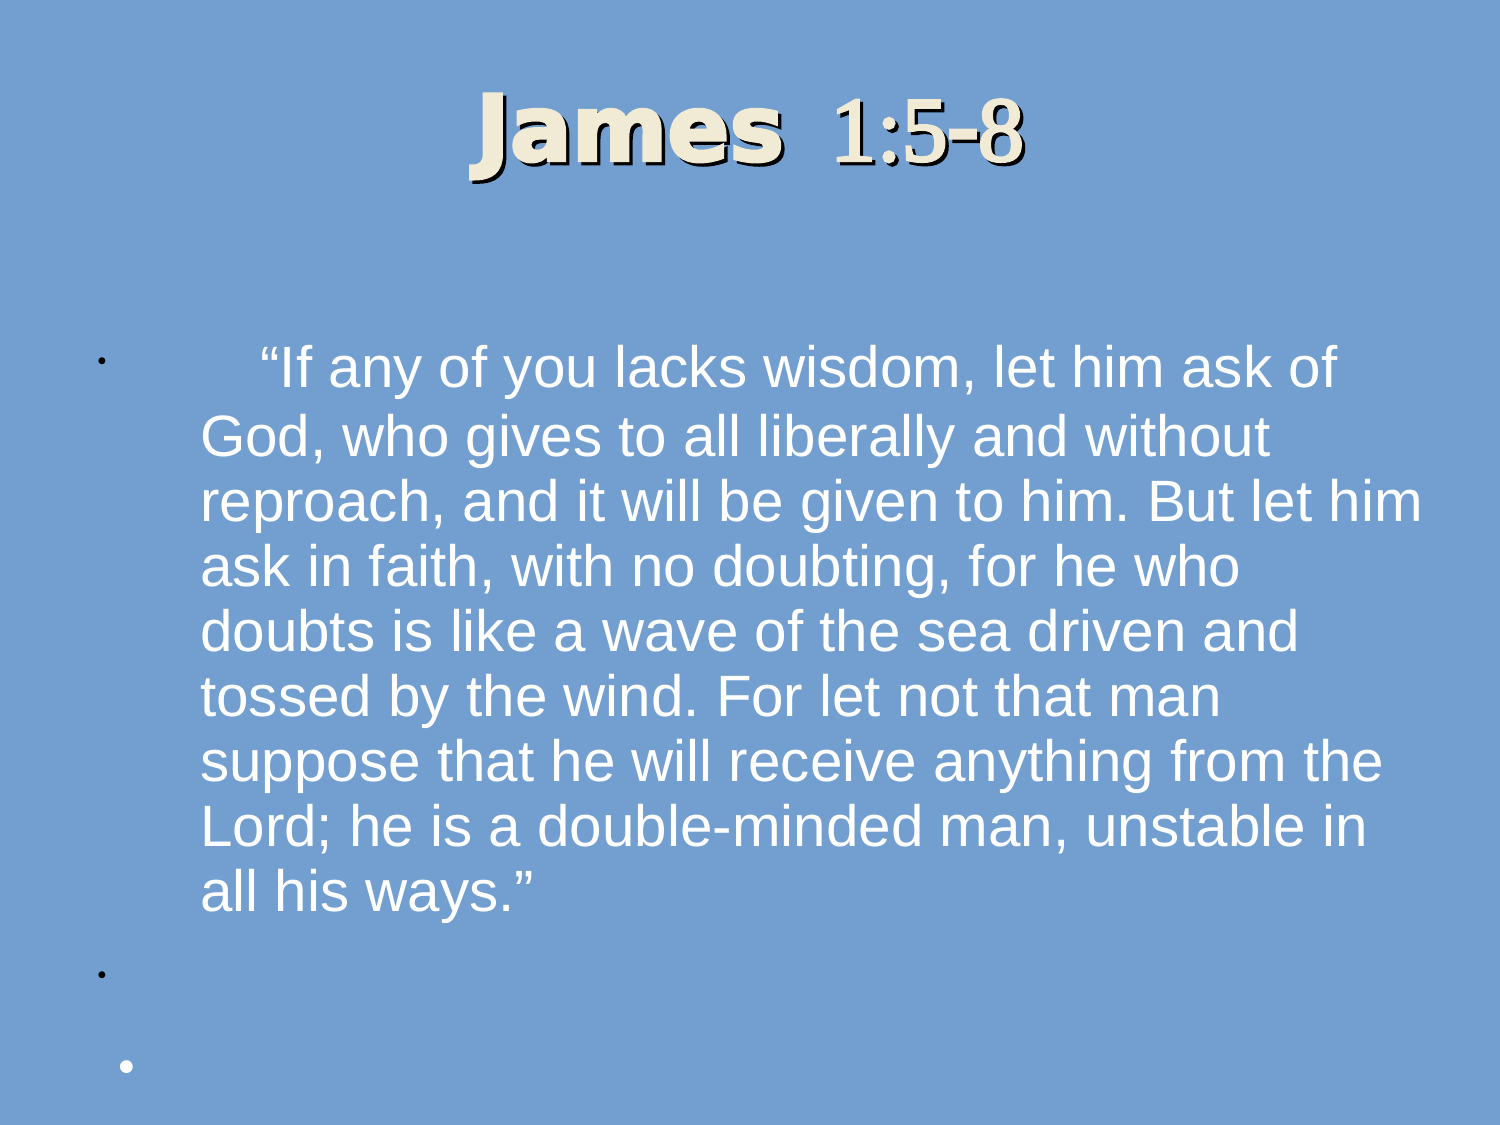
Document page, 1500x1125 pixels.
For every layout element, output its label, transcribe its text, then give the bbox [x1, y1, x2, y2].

list “If any of you lacks wisdom, let him ask of God, who gives to all liberally and without reproach, and it will be given to him. But let him ask in faith, with no doubting, for he who doubts is like a wave of the sea driven and tossed by the wind. For let not that man suppose that he will receive anything from the Lord; he is a double-minded man, unstable in all his ways.” [75, 324, 1426, 1098]
title James 1:5-8 [75, 44, 1426, 233]
